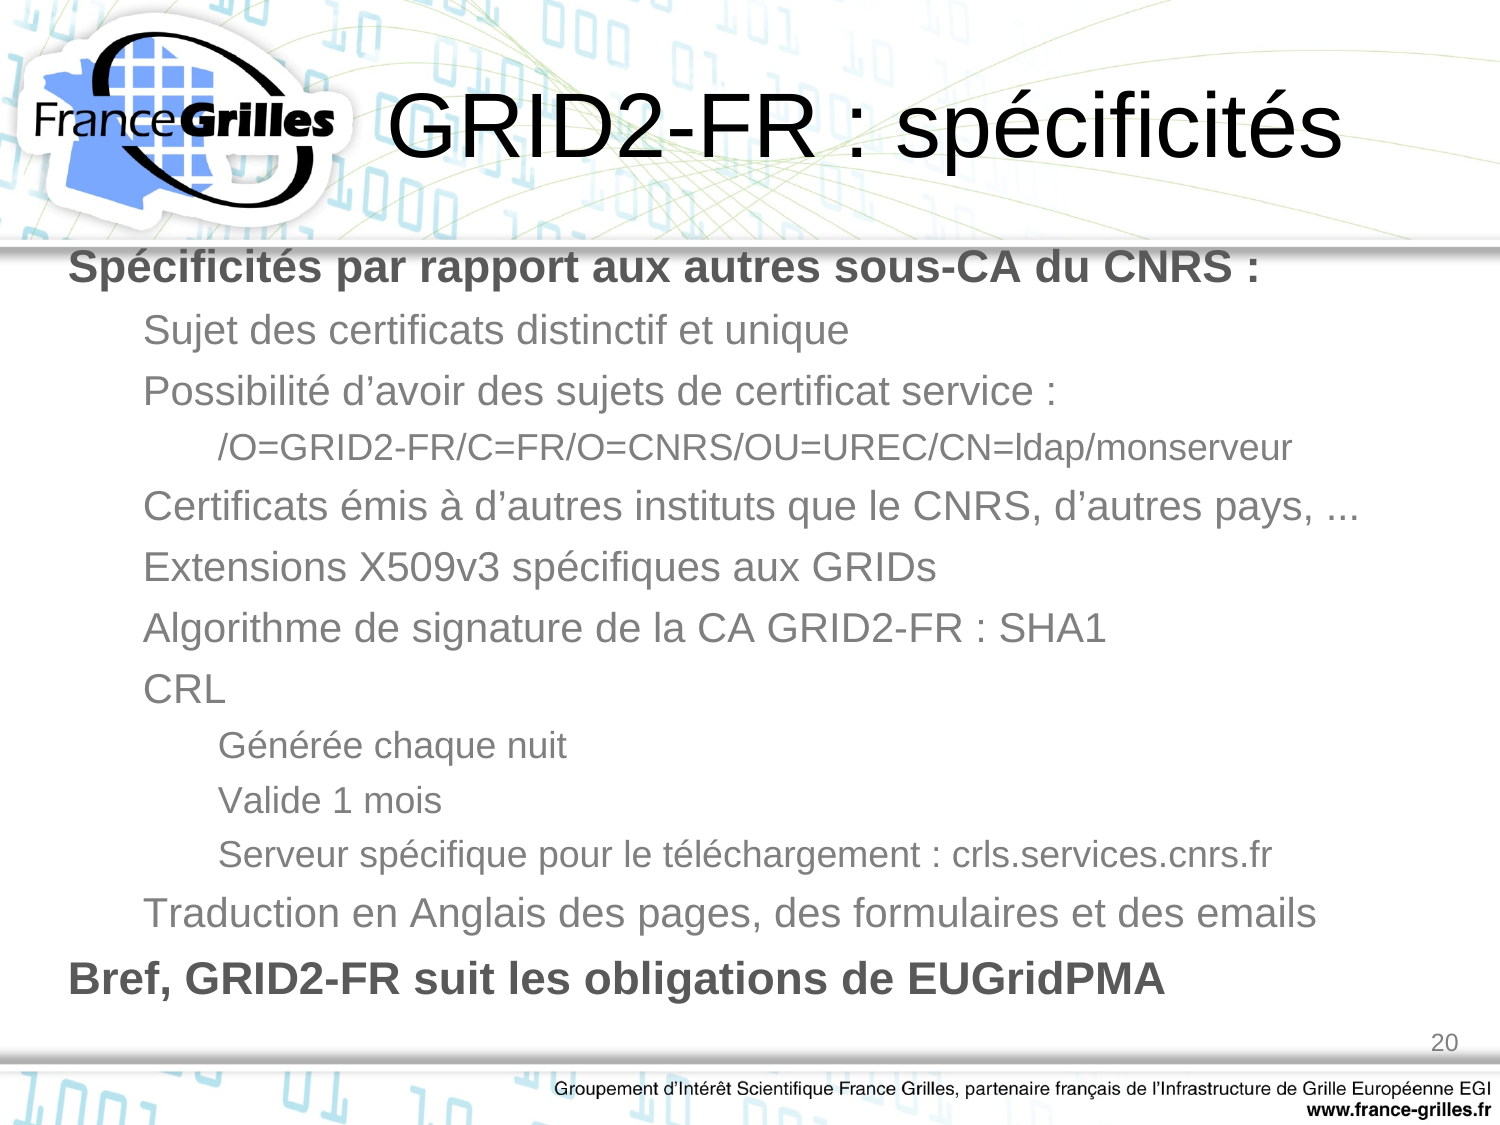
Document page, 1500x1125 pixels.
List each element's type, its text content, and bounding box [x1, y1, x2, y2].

picture [0, 0, 1500, 1125]
title GRID2-FR : spécificités [372, 7, 1459, 232]
list Spécificités par rapport aux autres sous-CA du CNRS : Sujet des certificats distinctif et unique Possibilité d’avoir des sujets de certificat service : /O=GRID2-FR/C=FR/O=CNRS/OU=UREC/CN=ldap/monserveur Certificats émis à d’autres instituts que le CNRS, d’autres pays, ... Extensions X509v3 spécifiques aux GRIDs Algorithme de signature de la CA GRID2-FR : SHA1 CRL Générée chaque nuit Valide 1 mois Serveur spécifique pour le téléchargement : crls.services.cnrs.fr Traduction en Anglais des pages, des formulaires et des emails Bref, GRID2-FR suit les obligations de EUGridPMA [53, 232, 1459, 1086]
